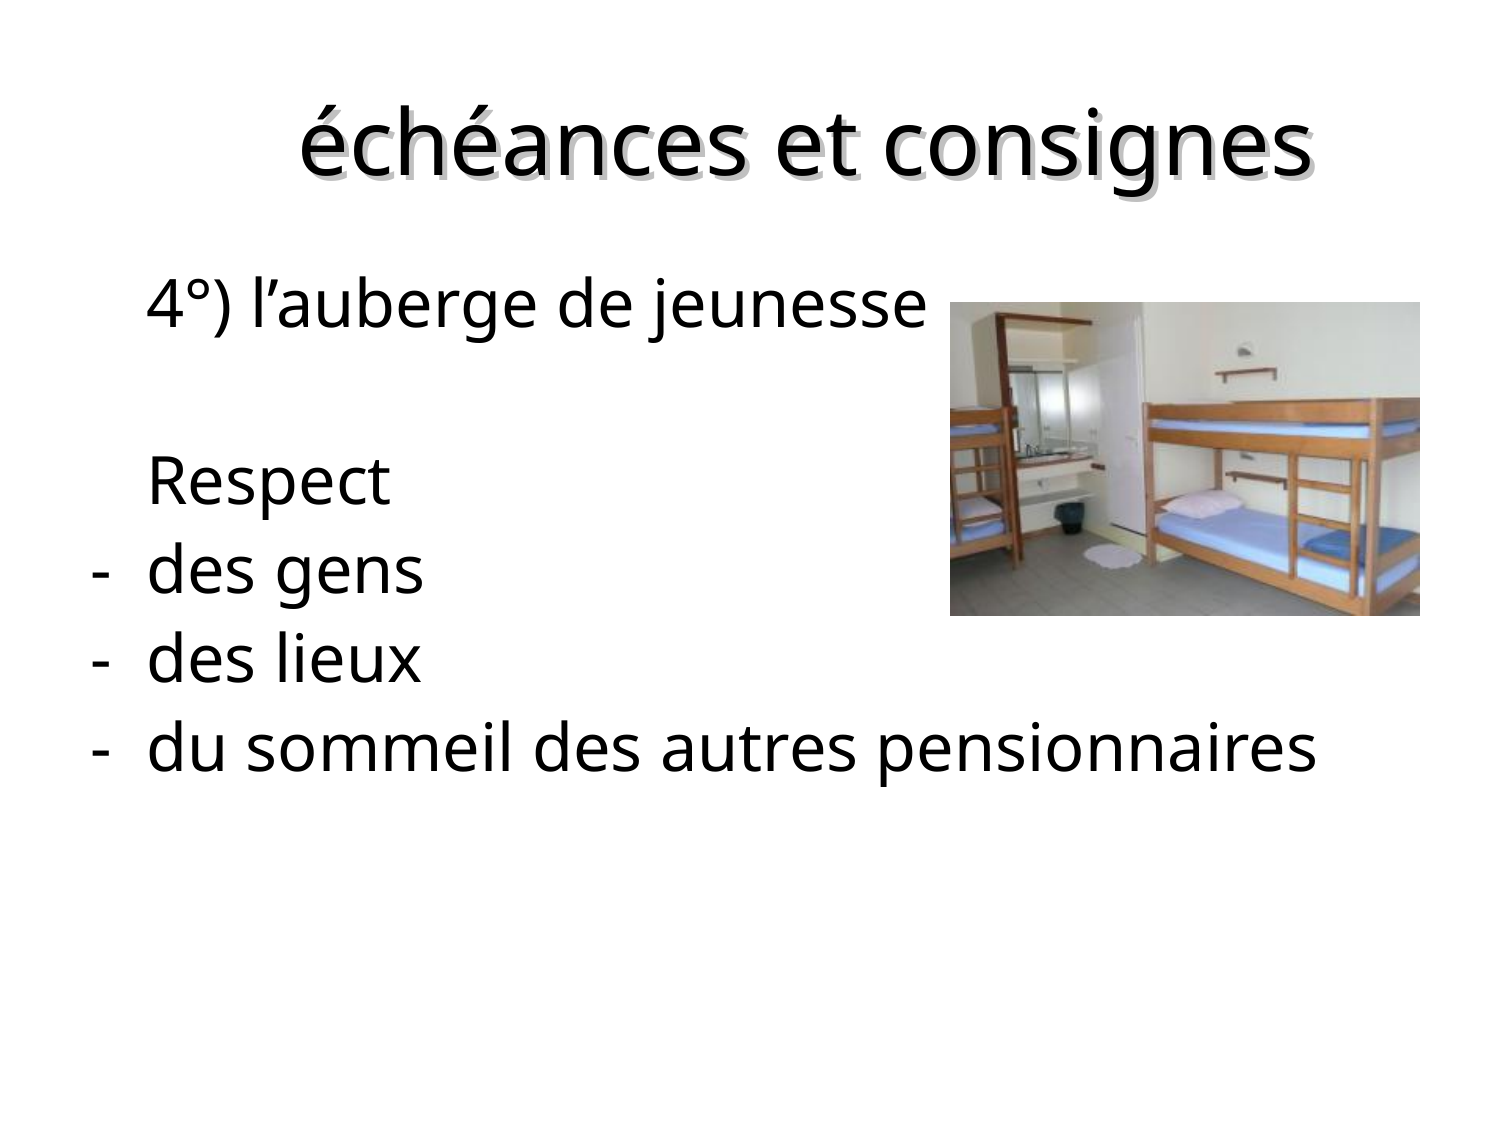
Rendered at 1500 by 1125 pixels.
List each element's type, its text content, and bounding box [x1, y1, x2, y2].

list 4°) l’auberge de jeunesse Respect des gens des lieux du sommeil des autres pensionnaires [75, 262, 1426, 1005]
picture [950, 302, 1420, 616]
title échéances et consignes [75, 45, 1426, 233]
